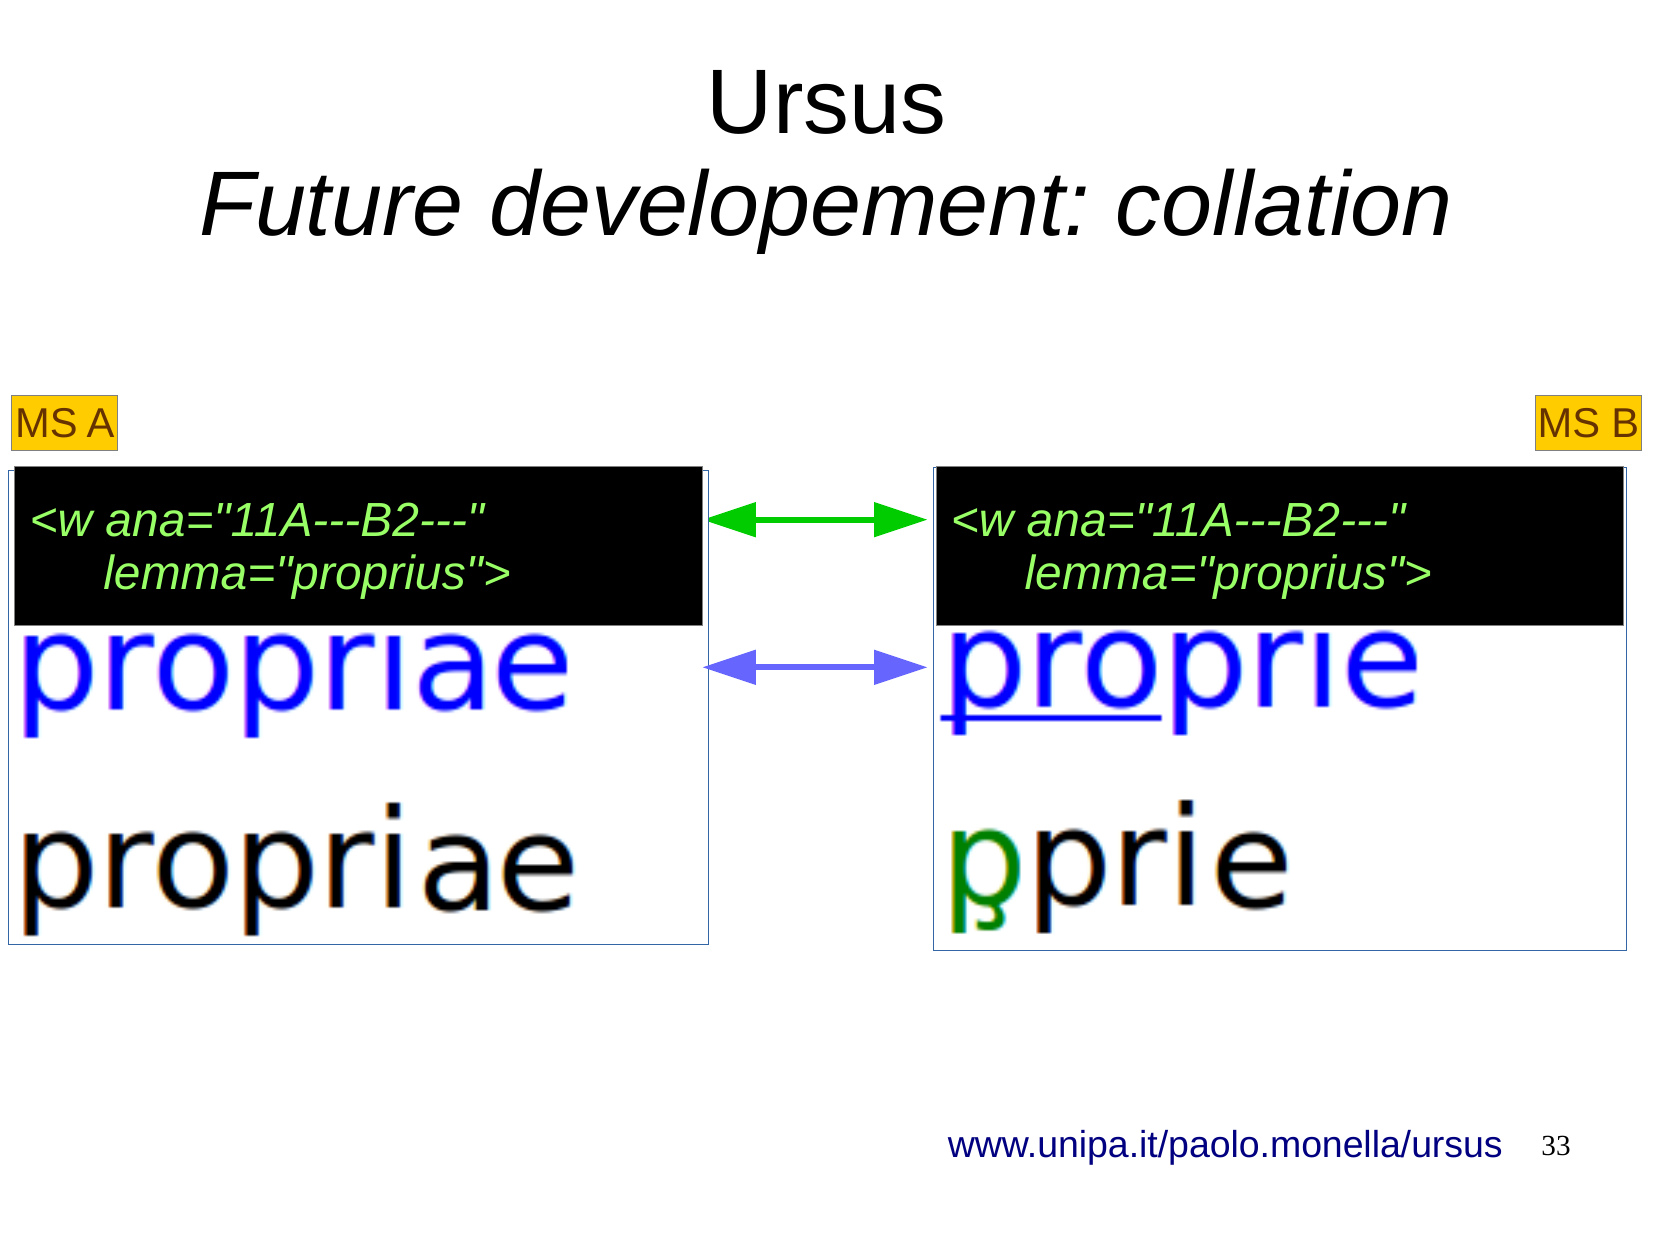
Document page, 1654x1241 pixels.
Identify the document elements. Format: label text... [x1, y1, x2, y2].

text_box MS B [1535, 395, 1642, 451]
picture [8, 470, 709, 945]
text_box <w ana="11A---B2---" lemma="proprius"> [14, 466, 703, 626]
text_box www.unipa.it/paolo.monella/ursus [933, 1116, 1548, 1216]
picture [933, 467, 1627, 951]
text_box MS A [11, 395, 118, 451]
title Ursus Future developement: collation [82, 49, 1571, 257]
text_box <w ana="11A---B2---" lemma="proprius"> [936, 466, 1624, 626]
